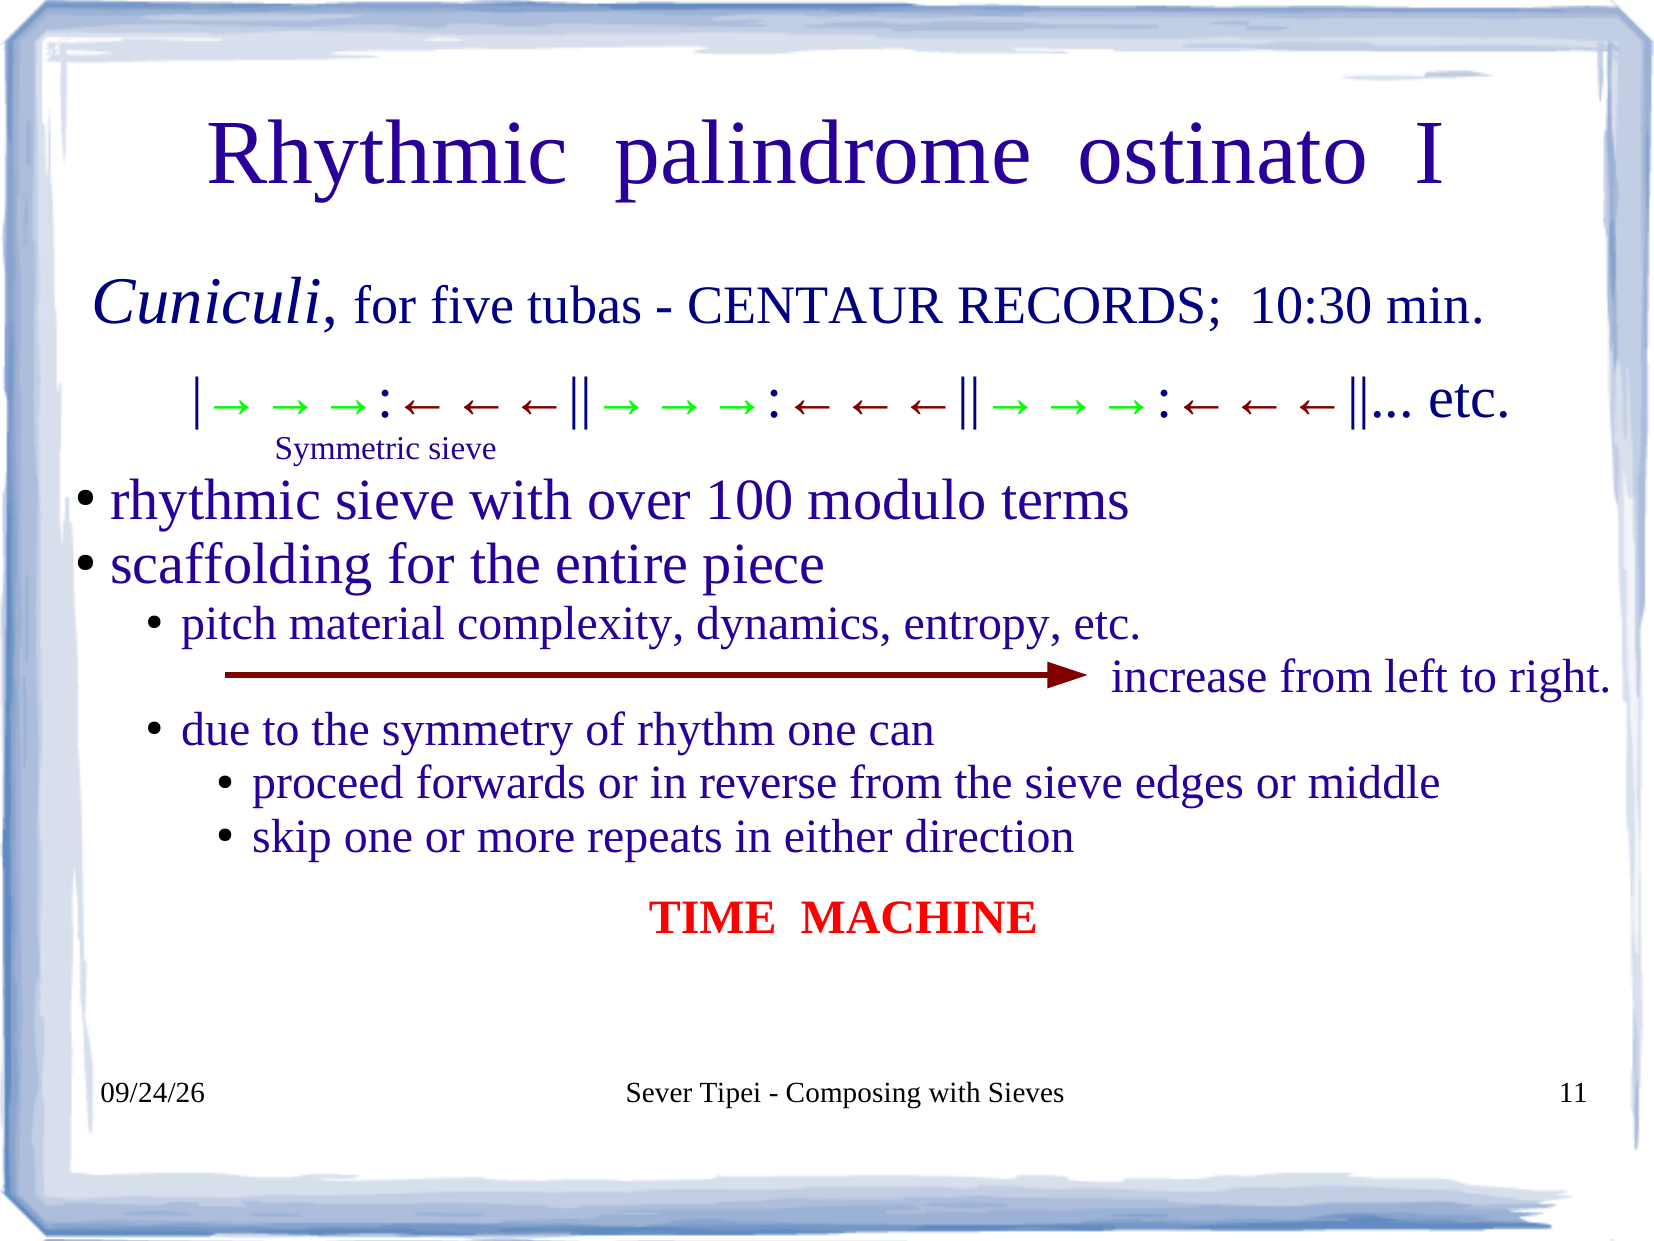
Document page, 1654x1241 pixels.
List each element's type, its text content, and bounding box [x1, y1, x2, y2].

subtitle Cuniculi, for five tubas - CENTAUR RECORDS; 10:30 min. |→→→:←←←||→→→:←←←||→→→:←←←||... etc. Symmetric sieve rhythmic sieve with over 100 modulo terms scaffolding for the entire piece pitch material complexity, dynamics, entropy, etc. increase from left to right. due to the symmetry of rhythm one can proceed forwards or in reverse from the sieve edges or middle skip one or more repeats in either direction TIME MACHINE [75, 225, 1613, 1036]
title Rhythmic palindrome ostinato I [82, 49, 1571, 257]
picture [0, 0, 1654, 1241]
